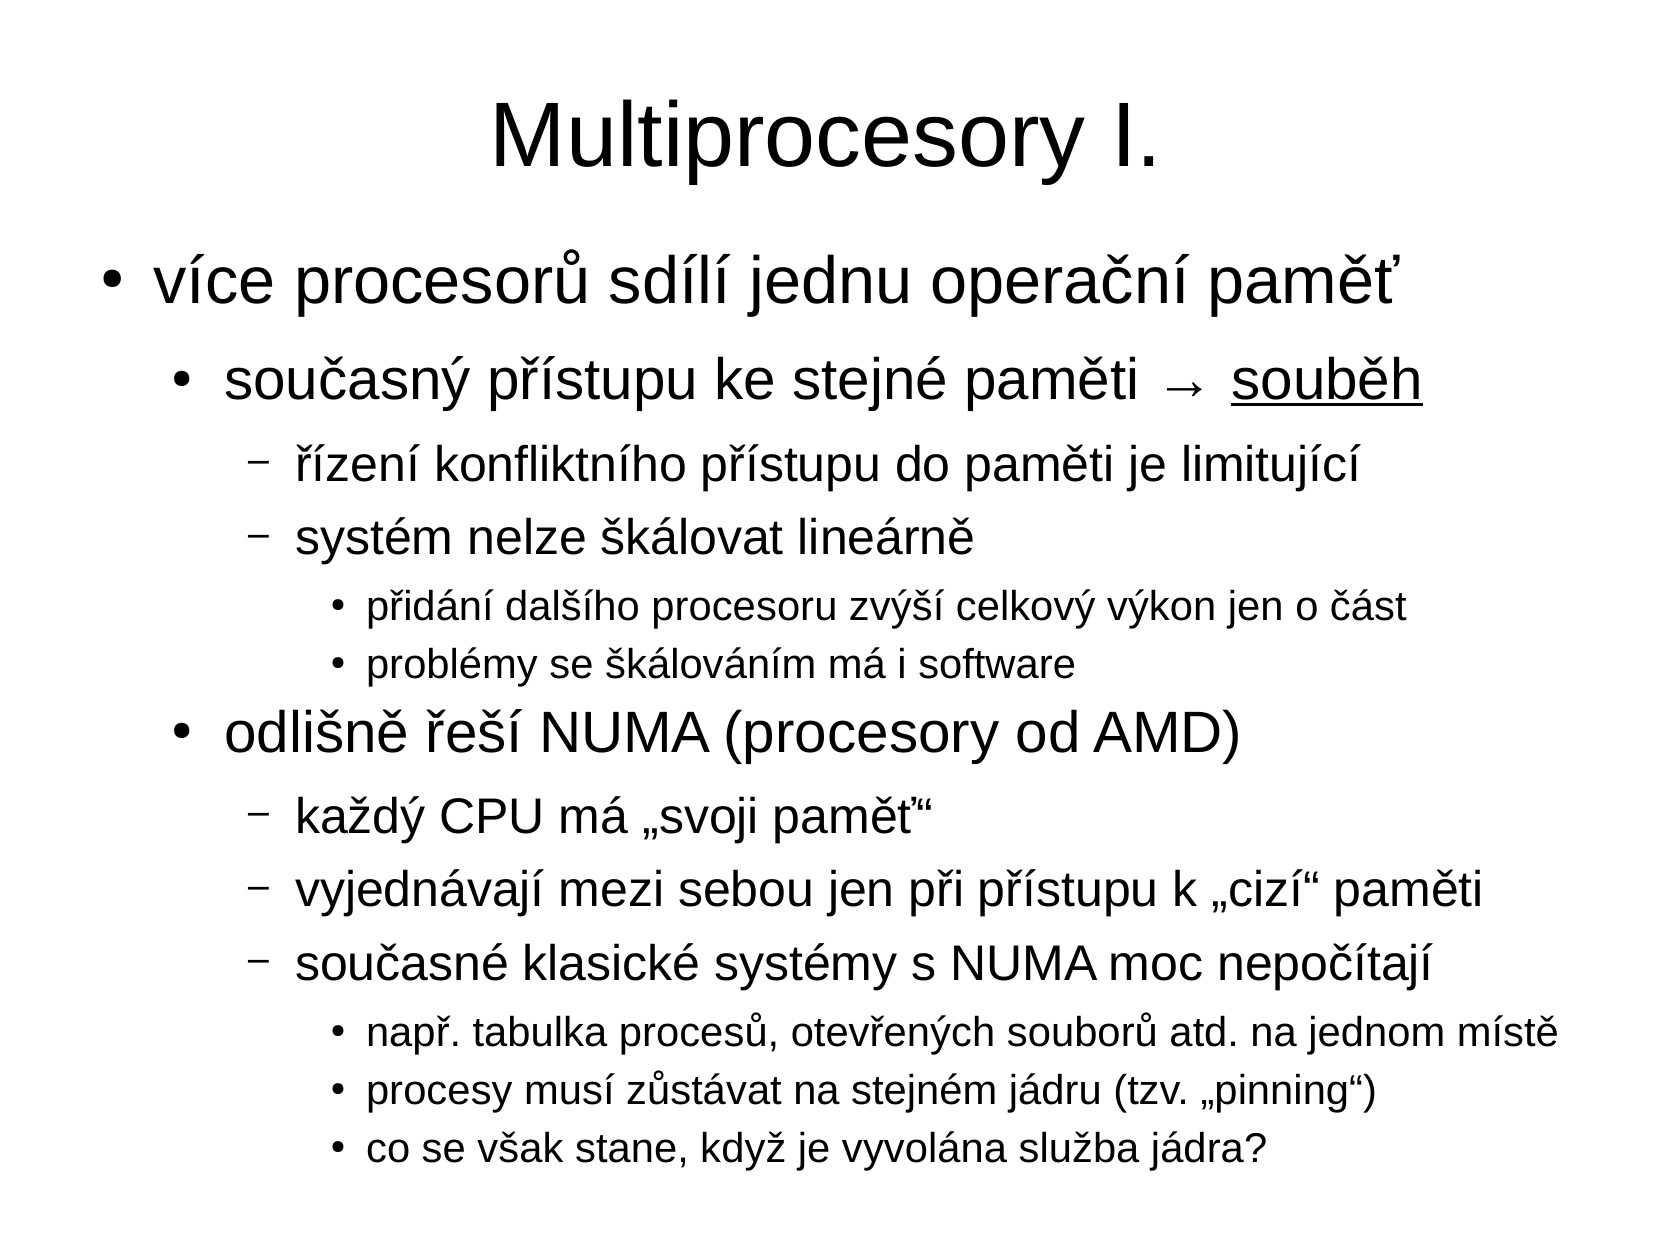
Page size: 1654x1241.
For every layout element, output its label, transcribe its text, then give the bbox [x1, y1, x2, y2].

list více procesorů sdílí jednu operační paměť současný přístupu ke stejné paměti → souběh řízení konfliktního přístupu do paměti je limitující systém nelze škálovat lineárně přidání dalšího procesoru zvýší celkový výkon jen o část problémy se škálováním má i software odlišně řeší NUMA (procesory od AMD) každý CPU má „svoji paměť“ vyjednávají mezi sebou jen při přístupu k „cizí“ paměti současné klasické systémy s NUMA moc nepočítají např. tabulka procesů, otevřených souborů atd. na jednom místě procesy musí zůstávat na stejném jádru (tzv. „pinning“) co se však stane, když je vyvolána služba jádra? [82, 242, 1571, 1173]
title Multiprocesory I. [82, 39, 1571, 232]
